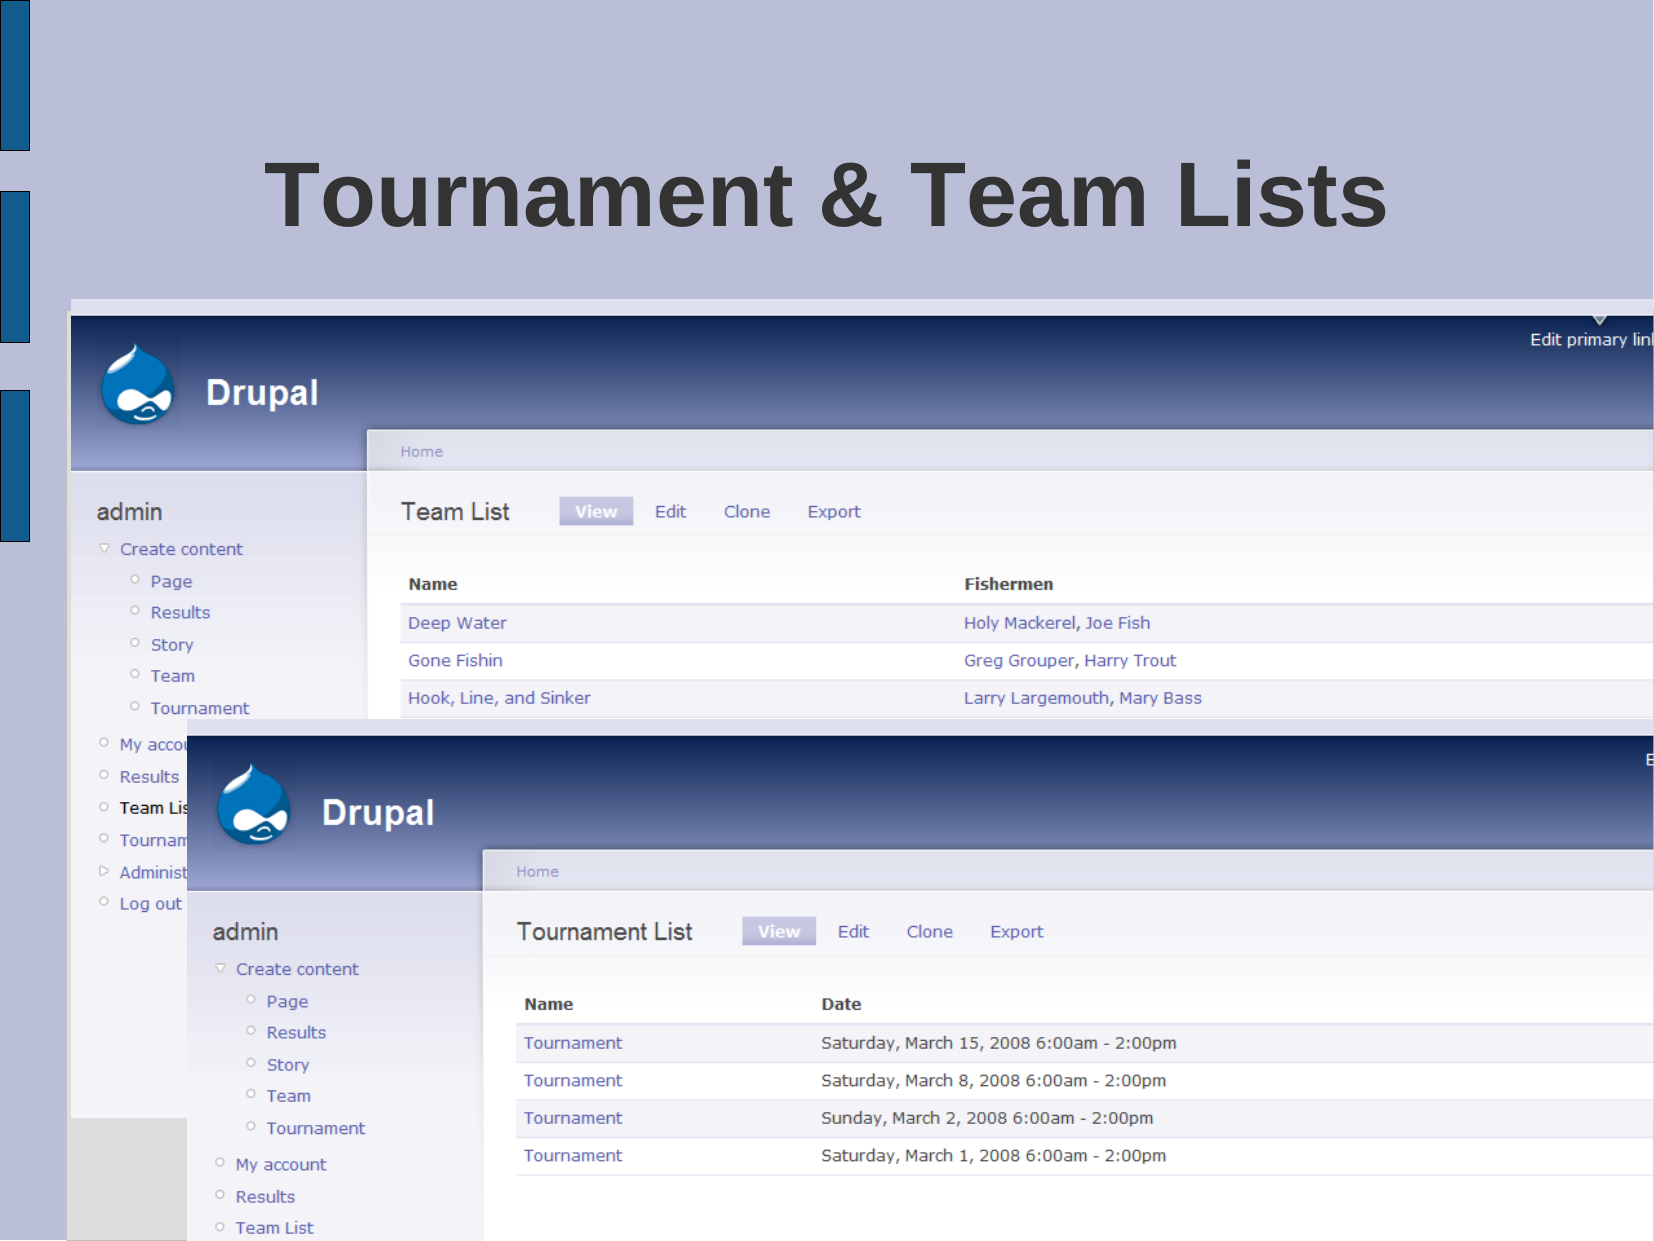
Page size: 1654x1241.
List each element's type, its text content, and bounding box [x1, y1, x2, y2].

title Tournament & Team Lists [121, 91, 1534, 299]
picture [71, 299, 1654, 1241]
